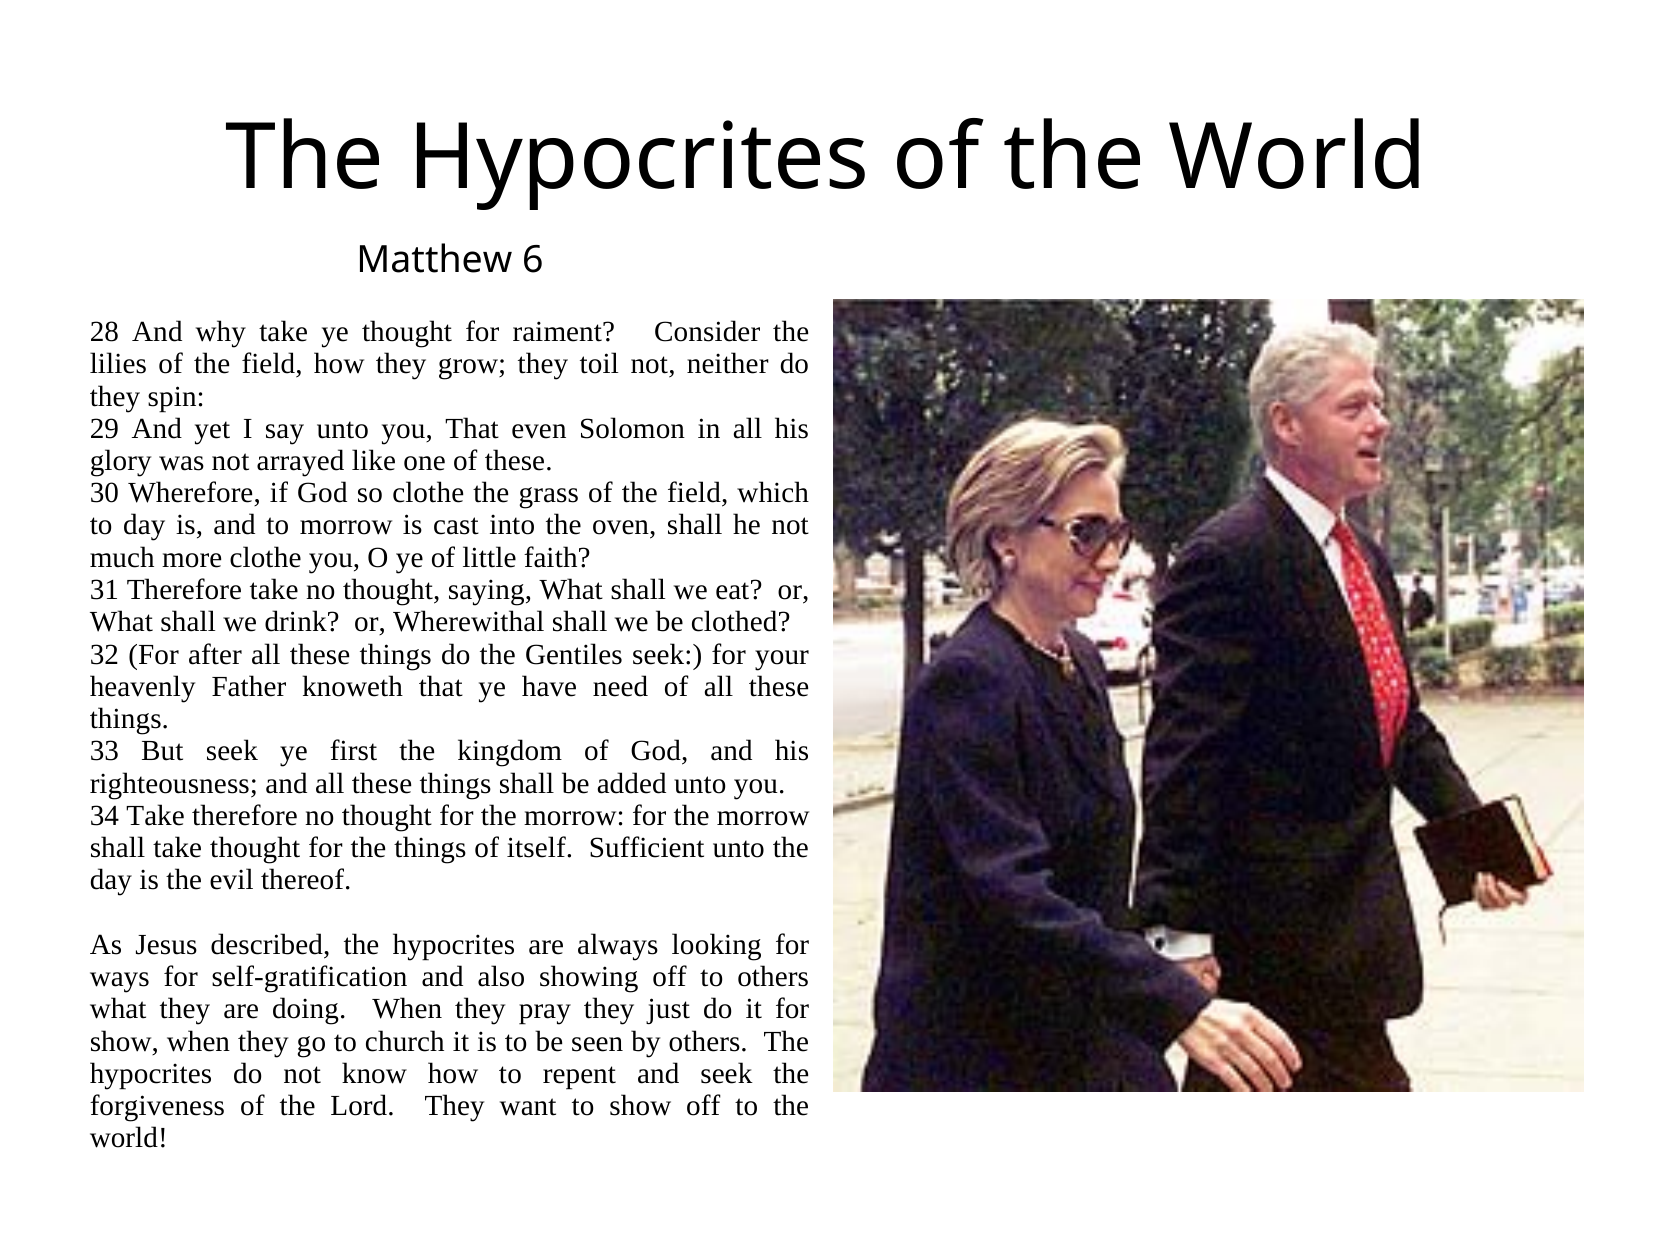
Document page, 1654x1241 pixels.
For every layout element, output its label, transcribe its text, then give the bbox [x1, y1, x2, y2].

picture [833, 299, 1584, 1092]
text_box Matthew 6 28 And why take ye thought for raiment? Consider the lilies of the field, how they grow; they toil not, neither do they spin: 29 And yet I say unto you, That even Solomon in all his glory was not arrayed like one of these. 30 Wherefore, if God so clothe the grass of the field, which to day is, and to morrow is cast into the oven, shall he not much more clothe you, O ye of little faith? 31 Therefore take no thought, saying, What shall we eat? or, What shall we drink? or, Wherewithal shall we be clothed? 32 (For after all these things do the Gentiles seek:) for your heavenly Father knoweth that ye have need of all these things. 33 But seek ye first the kingdom of God, and his righteousness; and all these things shall be added unto you. 34 Take therefore no thought for the morrow: for the morrow shall take thought for the things of itself. Sufficient unto the day is the evil thereof. As Jesus described, the hypocrites are always looking for ways for self-gratification and also showing off to others what they are doing. When they pray they just do it for show, when they go to church it is to be seen by others. The hypocrites do not know how to repent and seek the forgiveness of the Lord. They want to show off to the world! [75, 225, 826, 1124]
title The Hypocrites of the World [82, 49, 1571, 257]
